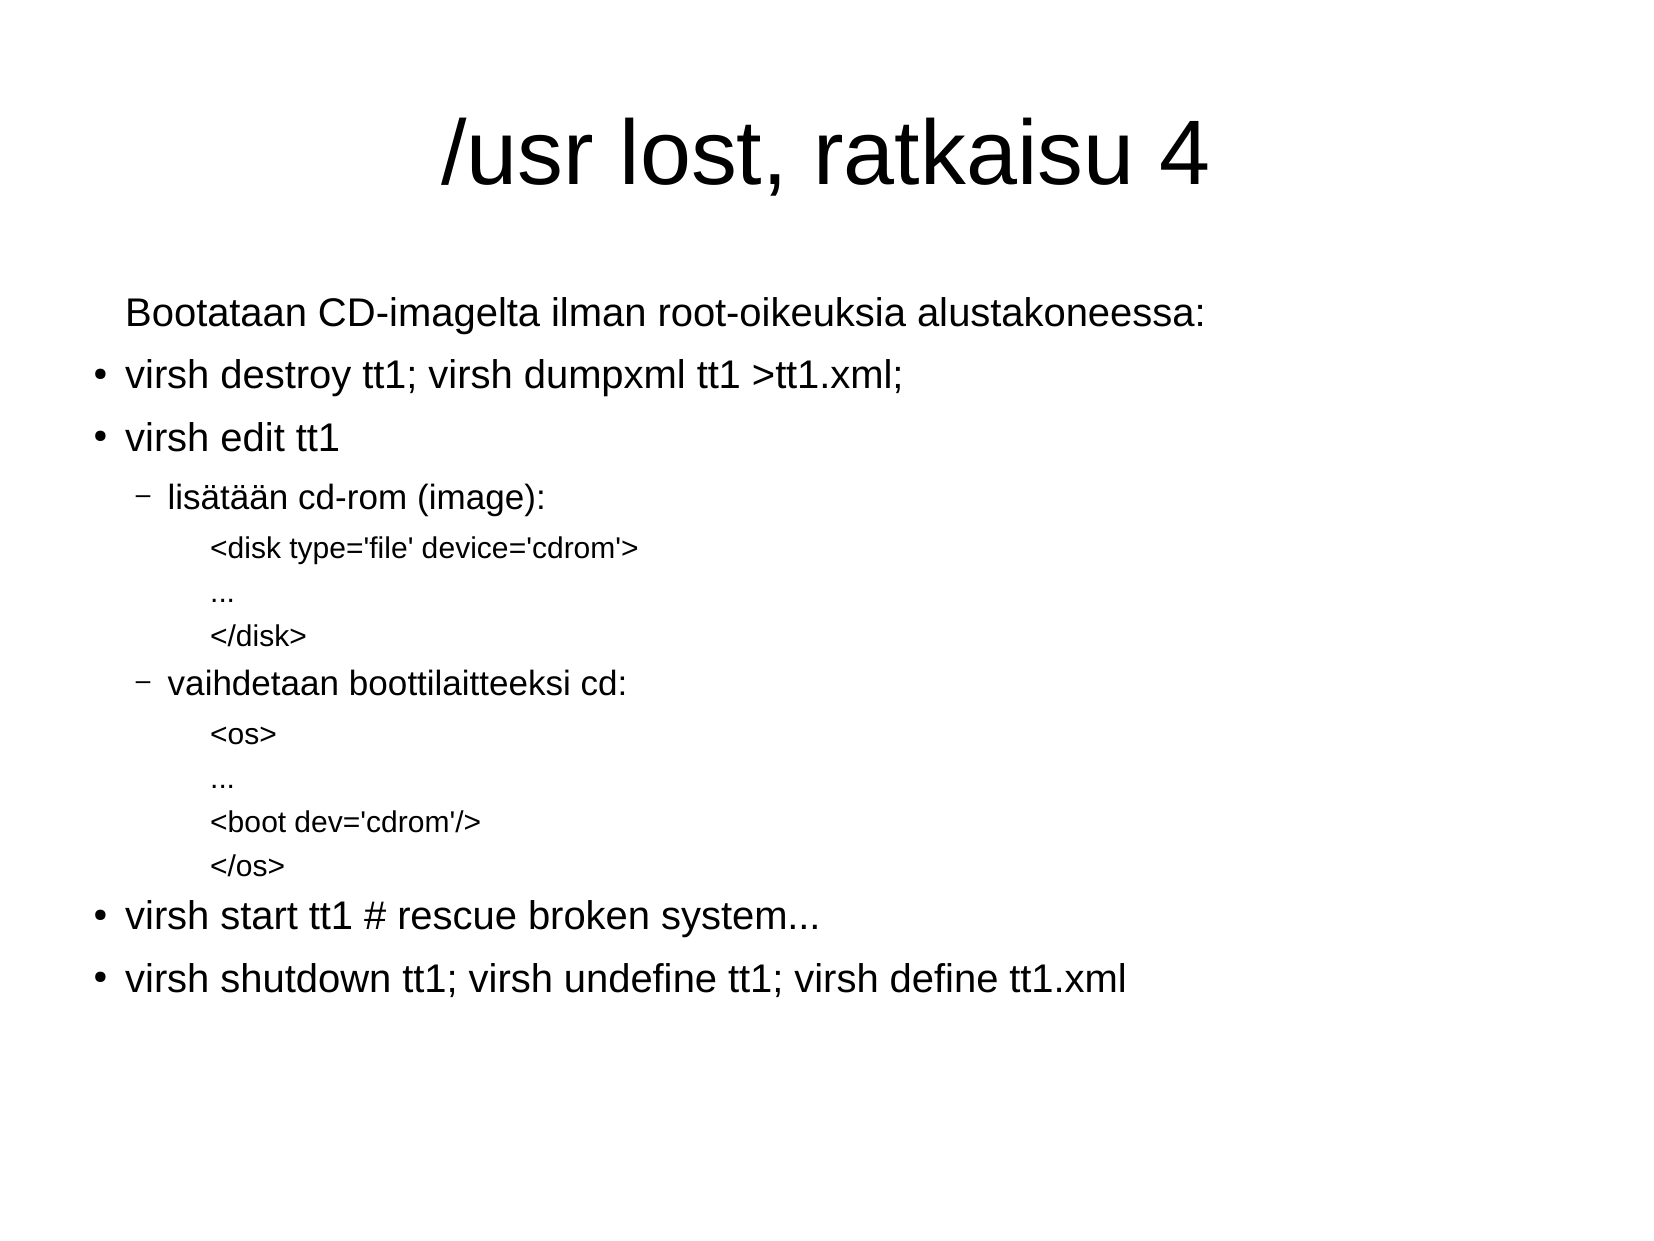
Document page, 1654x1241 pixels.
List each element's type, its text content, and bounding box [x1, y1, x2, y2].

title /usr lost, ratkaisu 4 [82, 49, 1571, 257]
list Bootataan CD-imagelta ilman root-oikeuksia alustakoneessa: virsh destroy tt1; virsh dumpxml tt1 >tt1.xml; virsh edit tt1 lisätään cd-rom (image): <disk type='file' device='cdrom'> ... </disk> vaihdetaan boottilaitteeksi cd: <os> ... <boot dev='cdrom'/> </os> virsh start tt1 # rescue broken system... virsh shutdown tt1; virsh undefine tt1; virsh define tt1.xml [82, 290, 1571, 1010]
